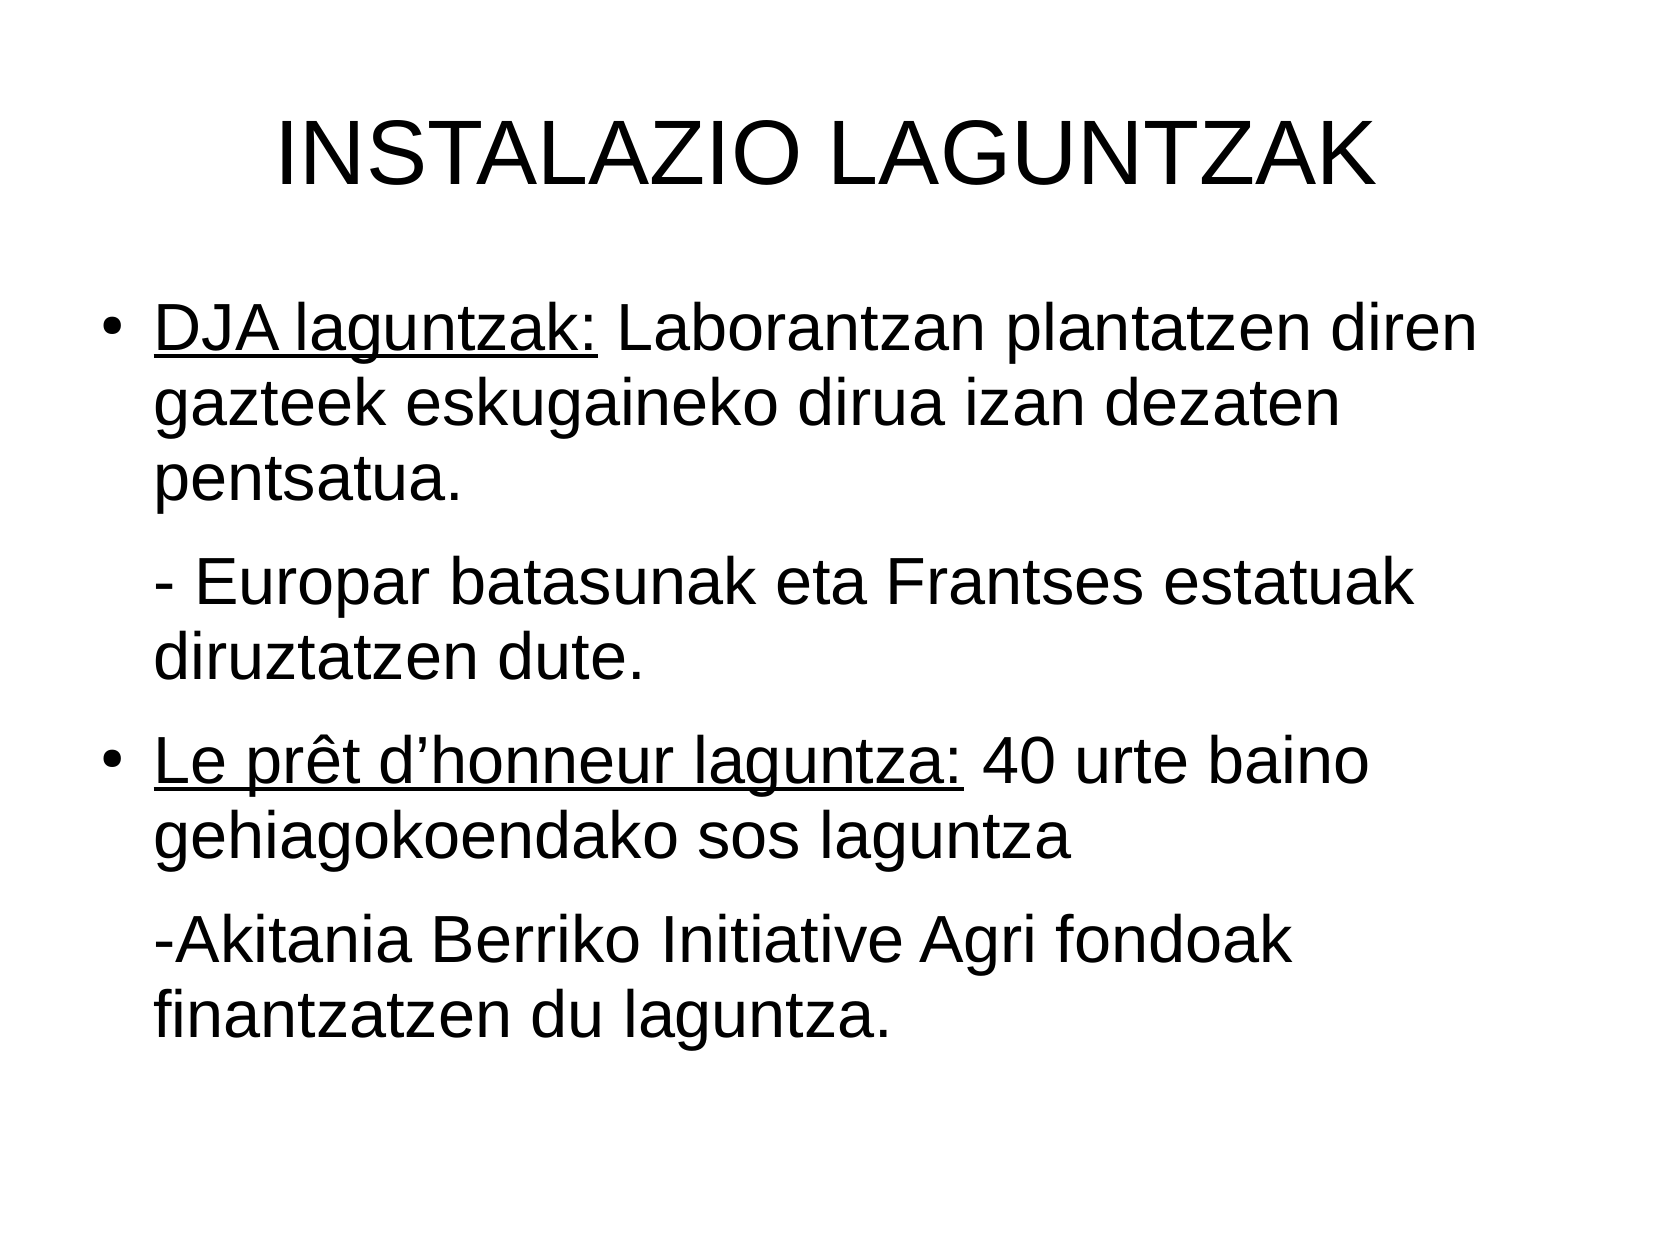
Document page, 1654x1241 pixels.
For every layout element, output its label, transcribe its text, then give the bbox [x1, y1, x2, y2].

title INSTALAZIO LAGUNTZAK [82, 49, 1571, 257]
list DJA laguntzak: Laborantzan plantatzen diren gazteek eskugaineko dirua izan dezaten pentsatua. - Europar batasunak eta Frantses estatuak diruztatzen dute. Le prêt d’honneur laguntza: 40 urte baino gehiagokoendako sos laguntza -Akitania Berriko Initiative Agri fondoak finantzatzen du laguntza. [82, 290, 1571, 1109]
